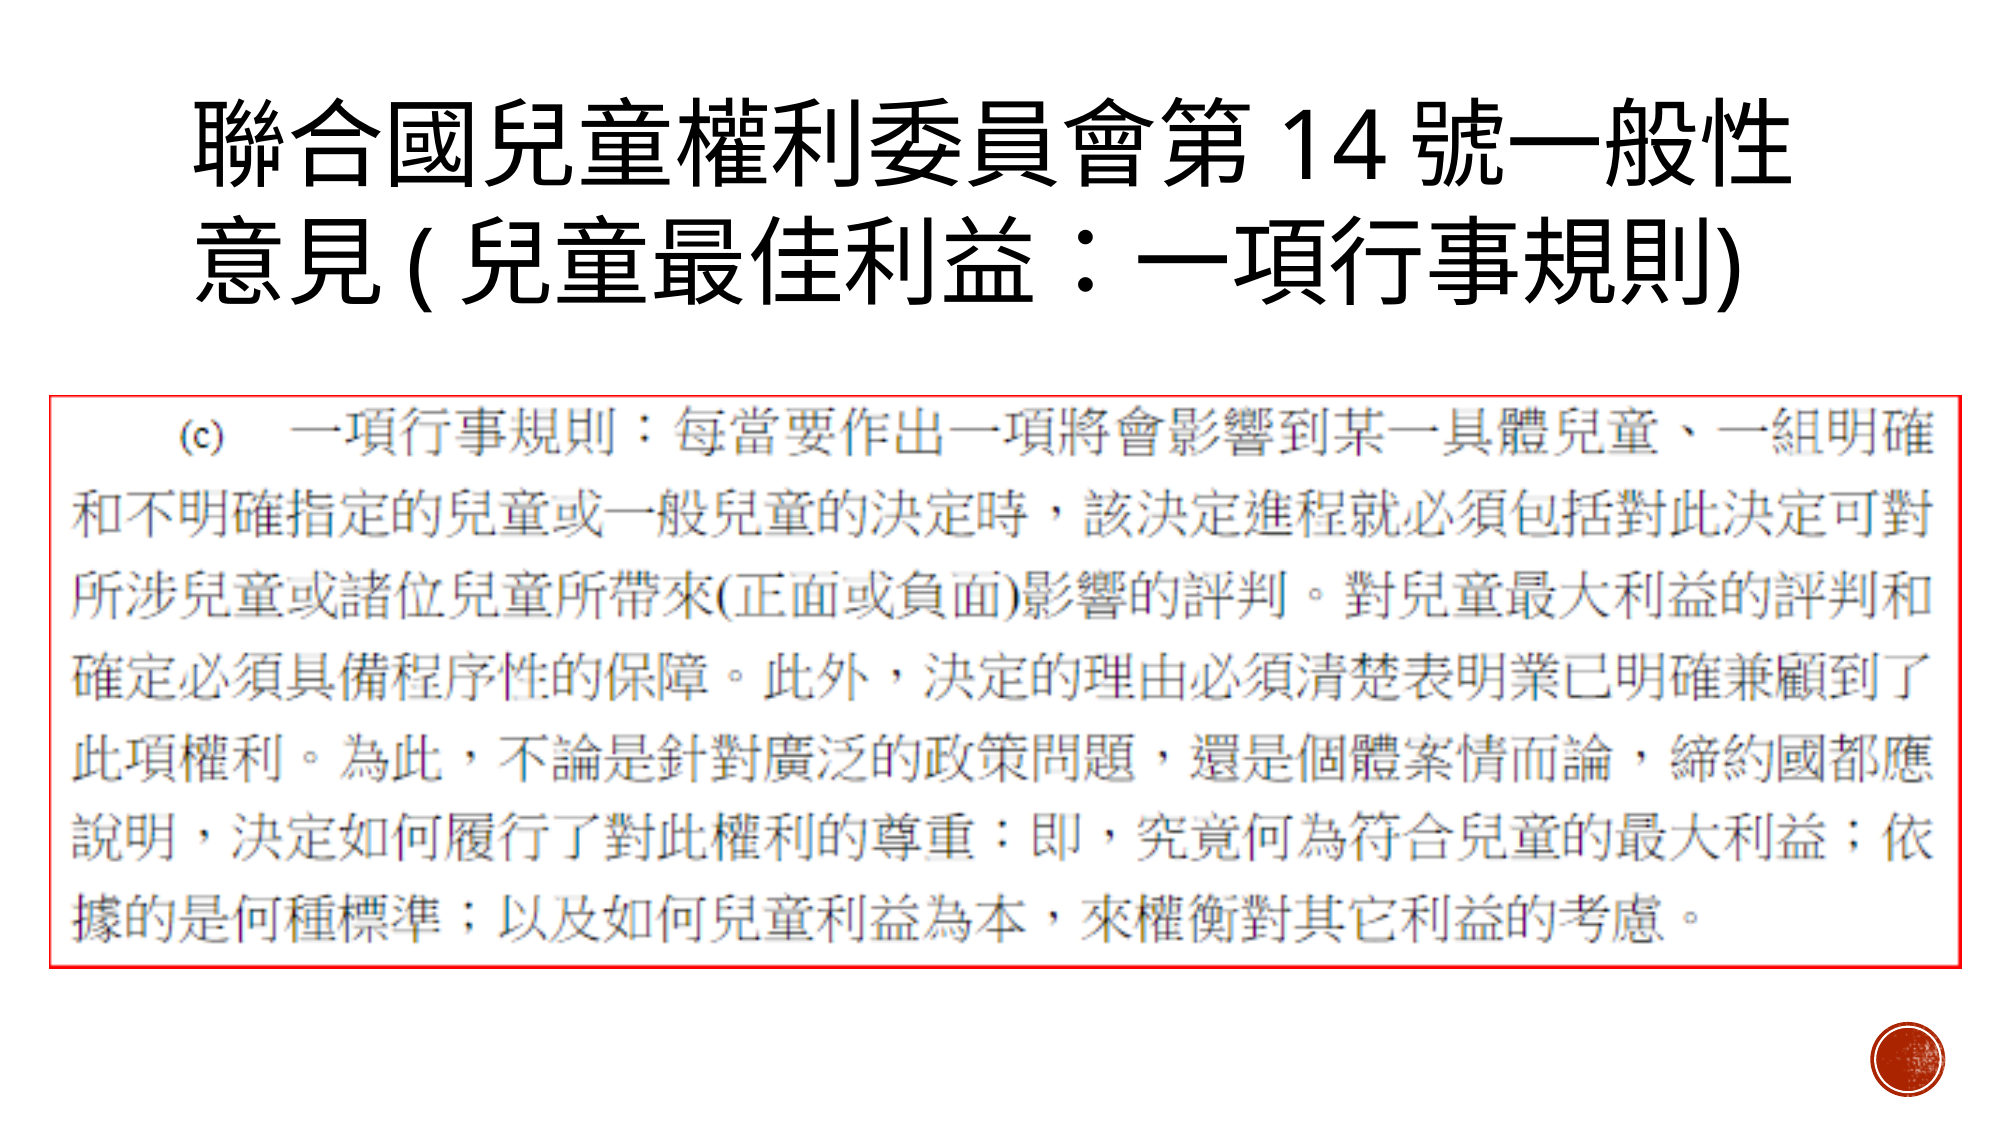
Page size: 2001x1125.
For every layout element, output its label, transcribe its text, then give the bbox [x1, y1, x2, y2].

title 聯合國兒童權利委員會第14號一般性意見(兒童最佳利益：一項行事規則) [175, 79, 1826, 344]
picture [49, 395, 1962, 969]
